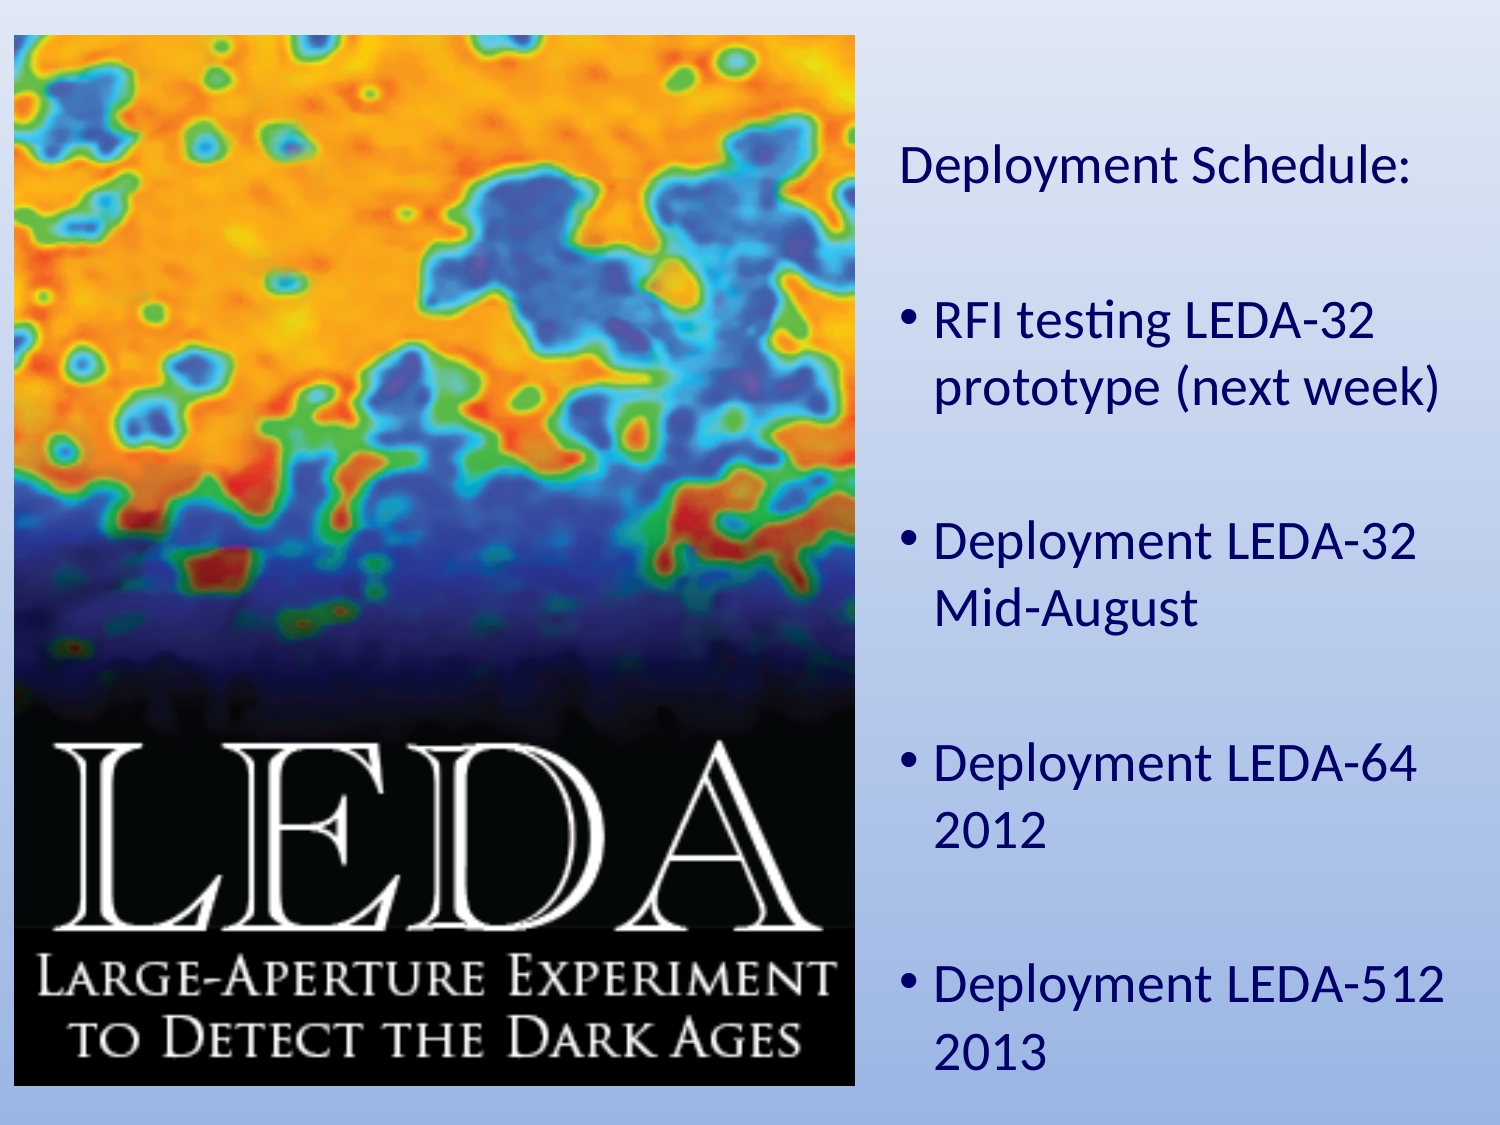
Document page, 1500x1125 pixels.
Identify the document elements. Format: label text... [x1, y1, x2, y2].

list Deployment Schedule: RFI testing LEDA-32 prototype (next week) Deployment LEDA-32 Mid-August Deployment LEDA-64 2012 Deployment LEDA-512 2013 [885, 120, 1500, 1096]
picture [14, 35, 855, 1086]
